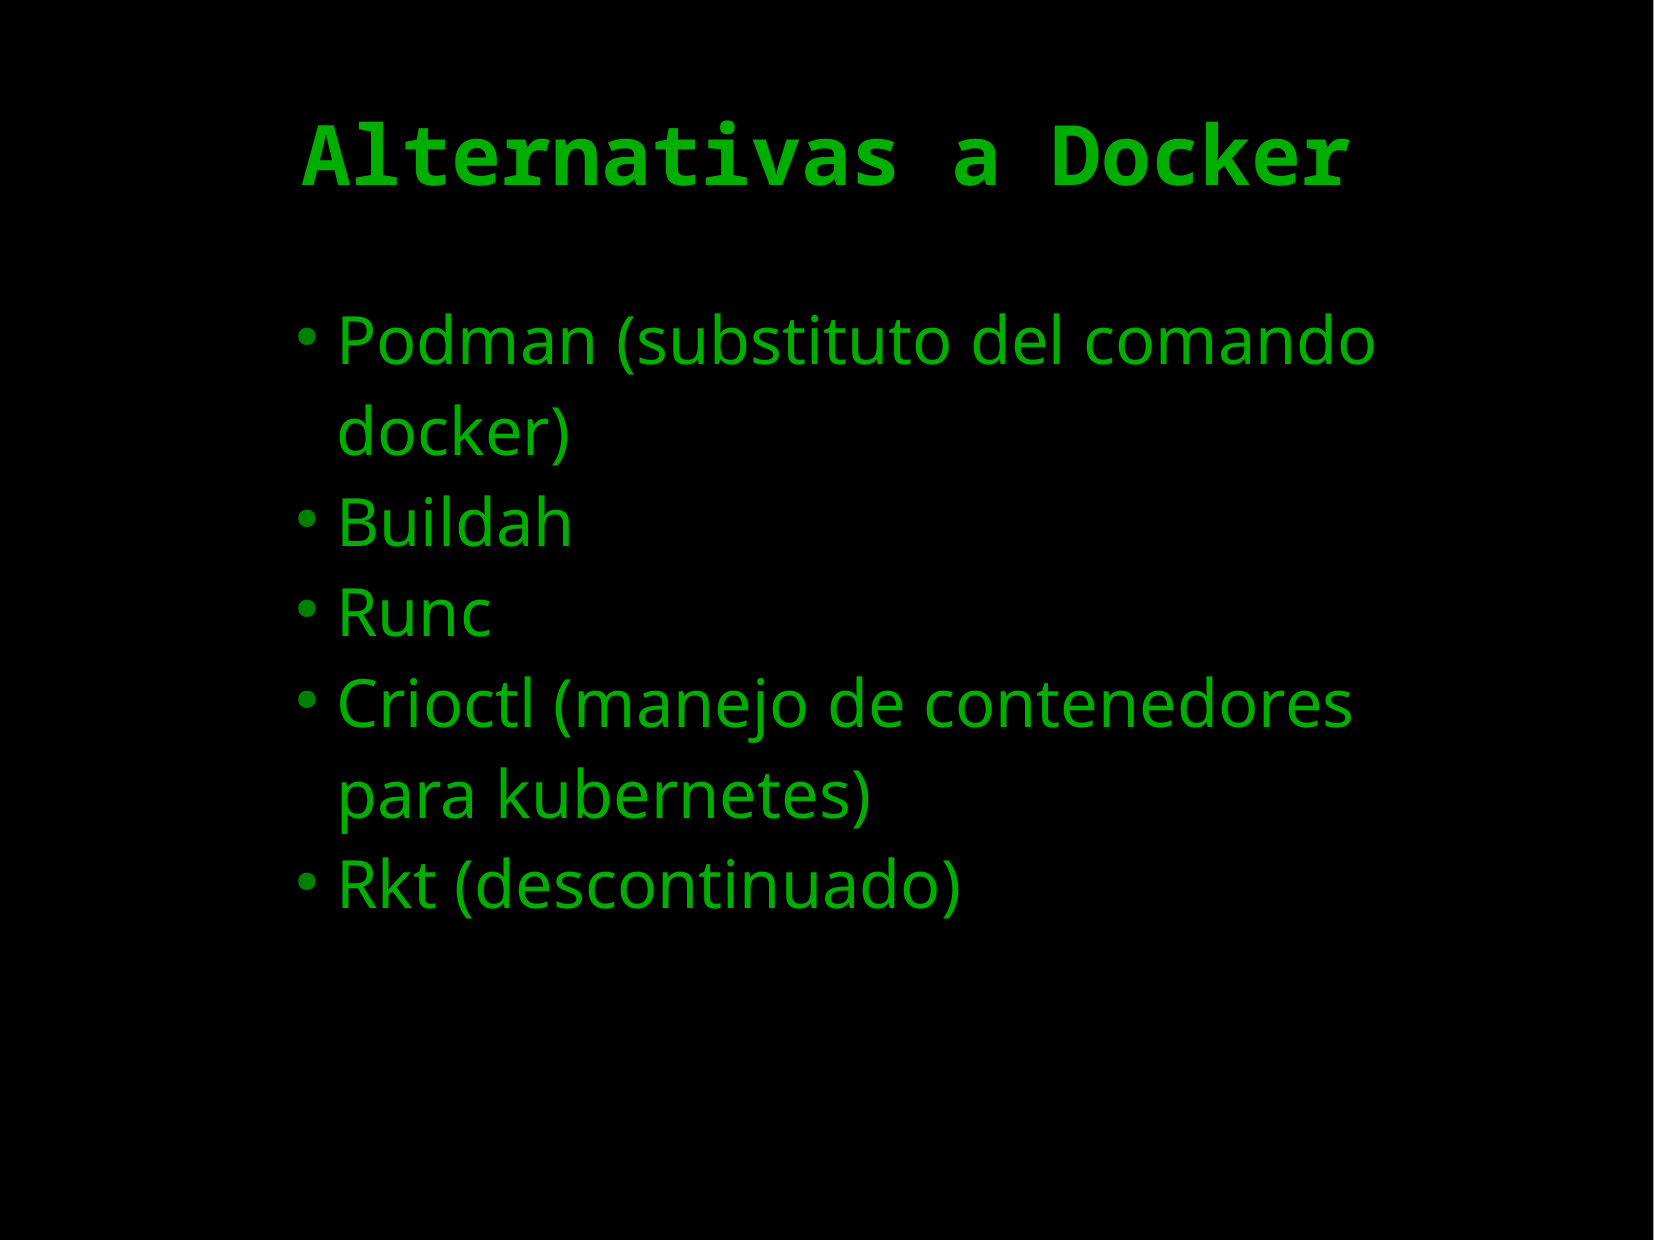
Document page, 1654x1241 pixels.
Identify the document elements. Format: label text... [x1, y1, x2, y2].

title Alternativas a Docker [82, 49, 1571, 257]
text_box Podman (substituto del comando docker) Buildah Runc Crioctl (manejo de contenedores para kubernetes) Rkt (descontinuado) [295, 295, 1489, 927]
